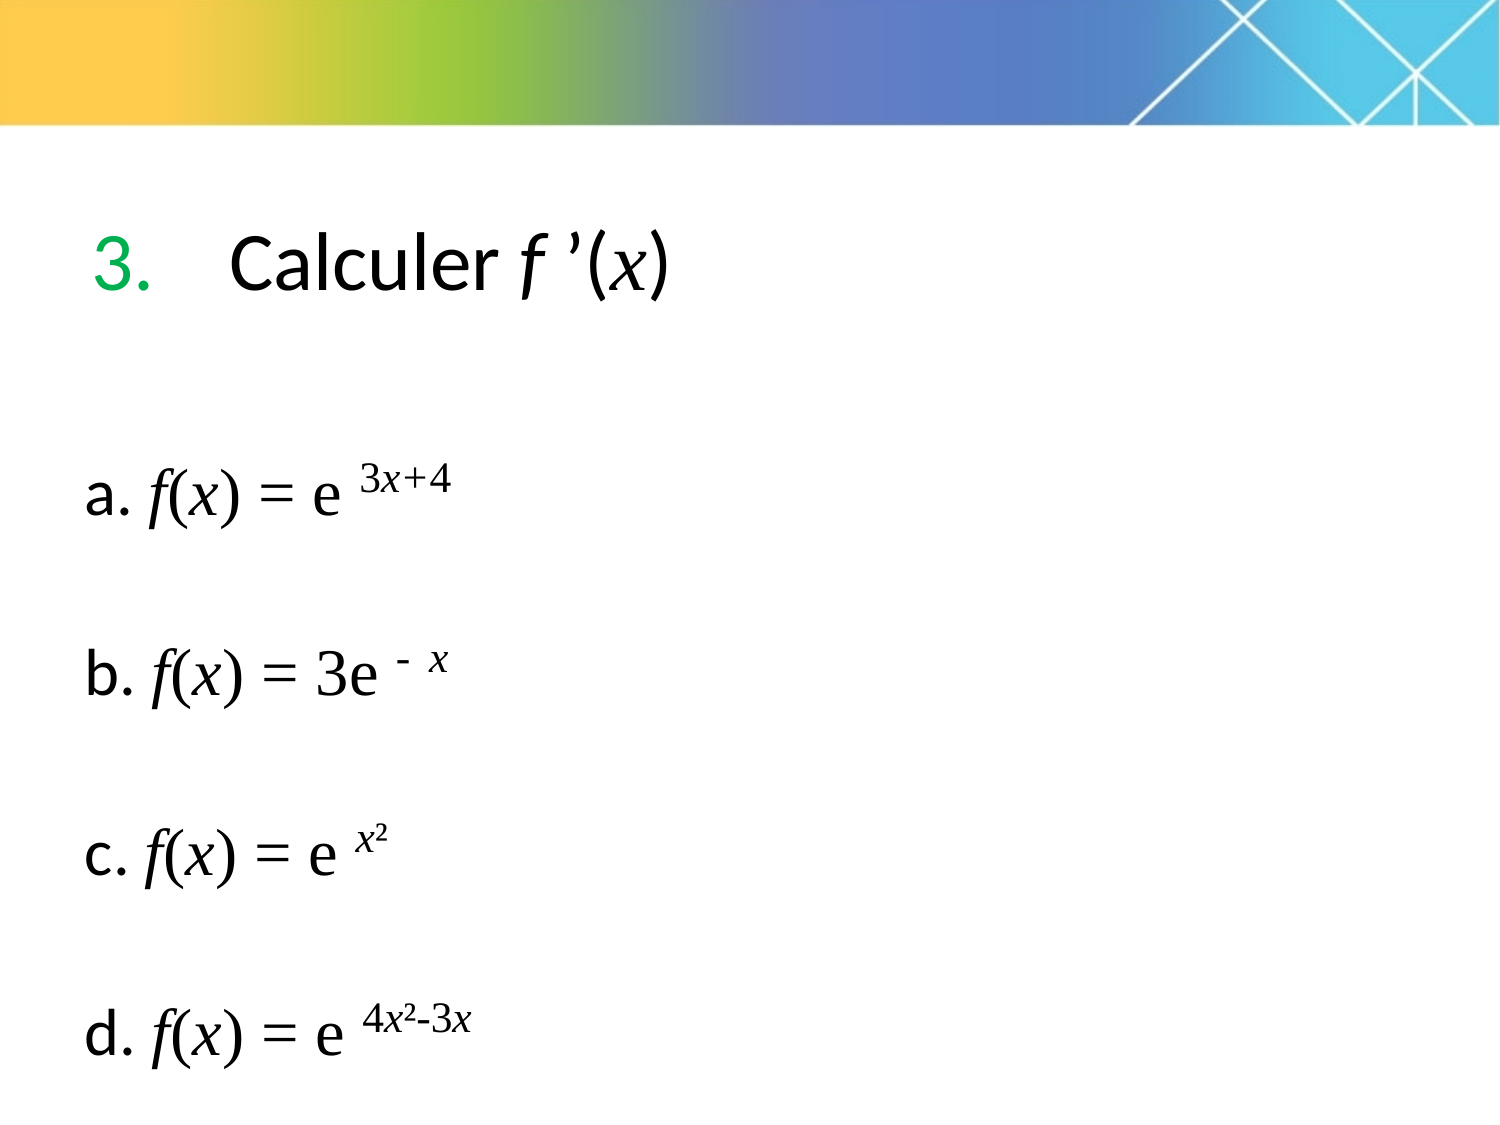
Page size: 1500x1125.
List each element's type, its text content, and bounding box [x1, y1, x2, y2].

picture [0, 0, 1500, 127]
title Calculer f ’(x) [76, 163, 1500, 351]
text_box a. f(x) = e 3x+4 b. f(x) = 3e - x c. f(x) = e x² d. f(x) = e 4x²-3x [70, 342, 1465, 1078]
